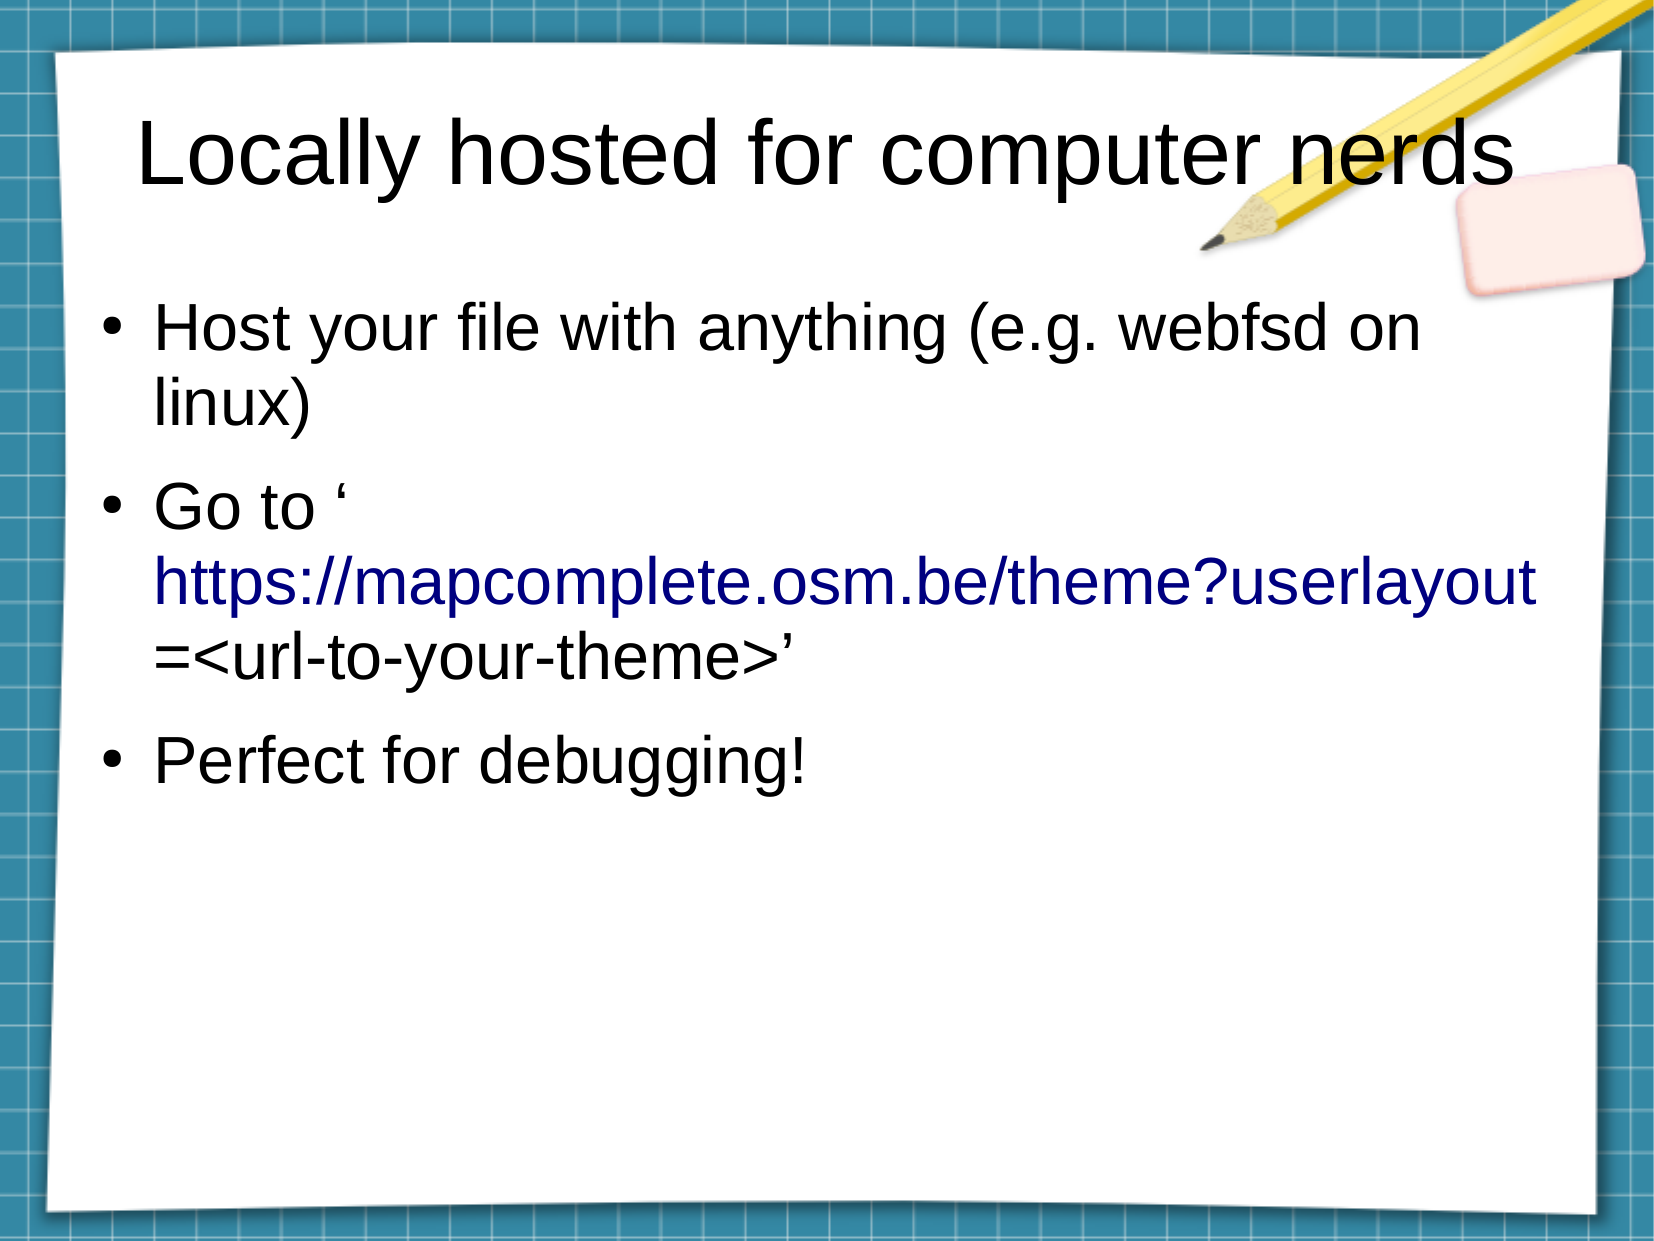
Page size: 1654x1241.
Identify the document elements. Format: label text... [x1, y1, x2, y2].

picture [0, 0, 1654, 1241]
list Host your file with anything (e.g. webfsd on linux) Go to ‘https://mapcomplete.osm.be/theme?userlayout=<url-to-your-theme>’ Perfect for debugging! [82, 290, 1571, 1010]
title Locally hosted for computer nerds [82, 49, 1571, 257]
